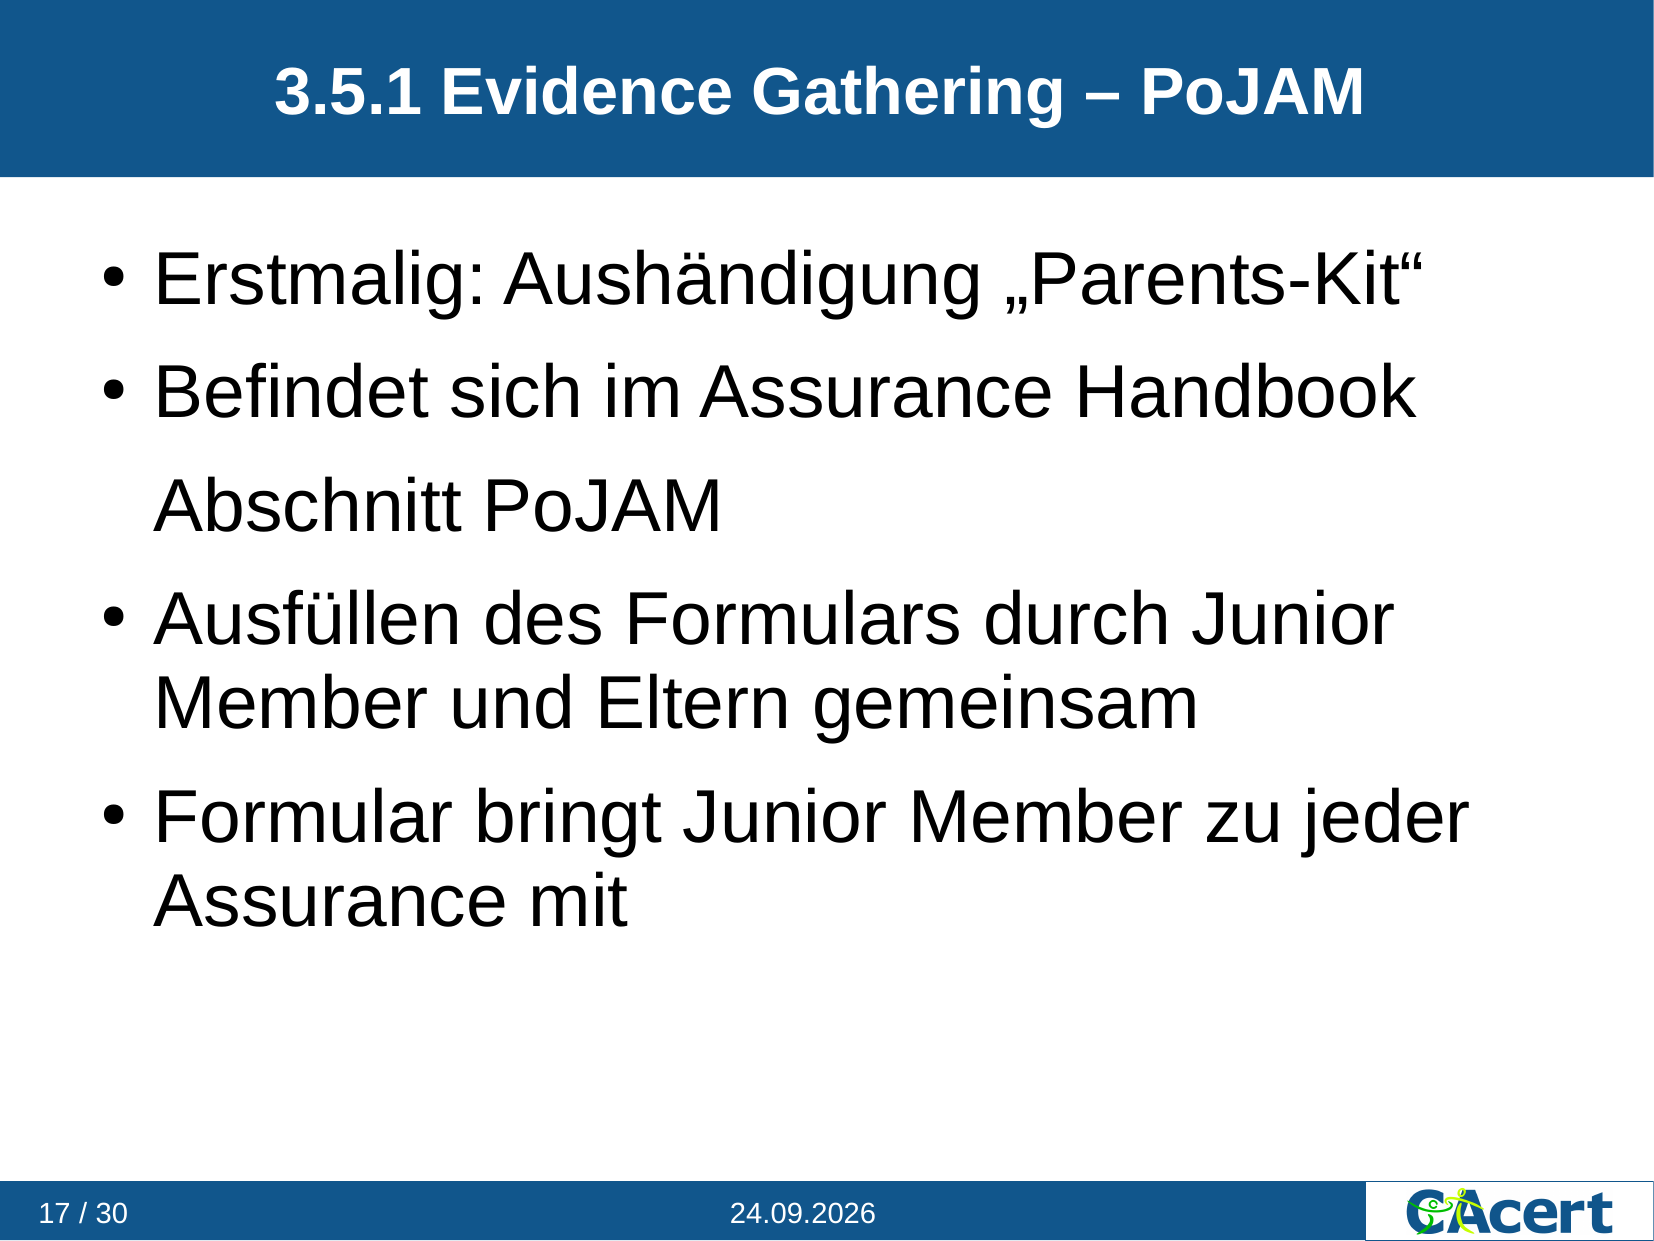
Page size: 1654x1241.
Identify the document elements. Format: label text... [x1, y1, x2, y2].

picture [1406, 1187, 1613, 1235]
title 3.5.1 Evidence Gathering – PoJAM [76, 17, 1565, 166]
list Erstmalig: Aushändigung „Parents-Kit“ Befindet sich im Assurance Handbook Abschnitt PoJAM Ausfüllen des Formulars durch Junior Member und Eltern gemeinsam Formular bringt Junior Member zu jeder Assurance mit [82, 236, 1571, 1110]
